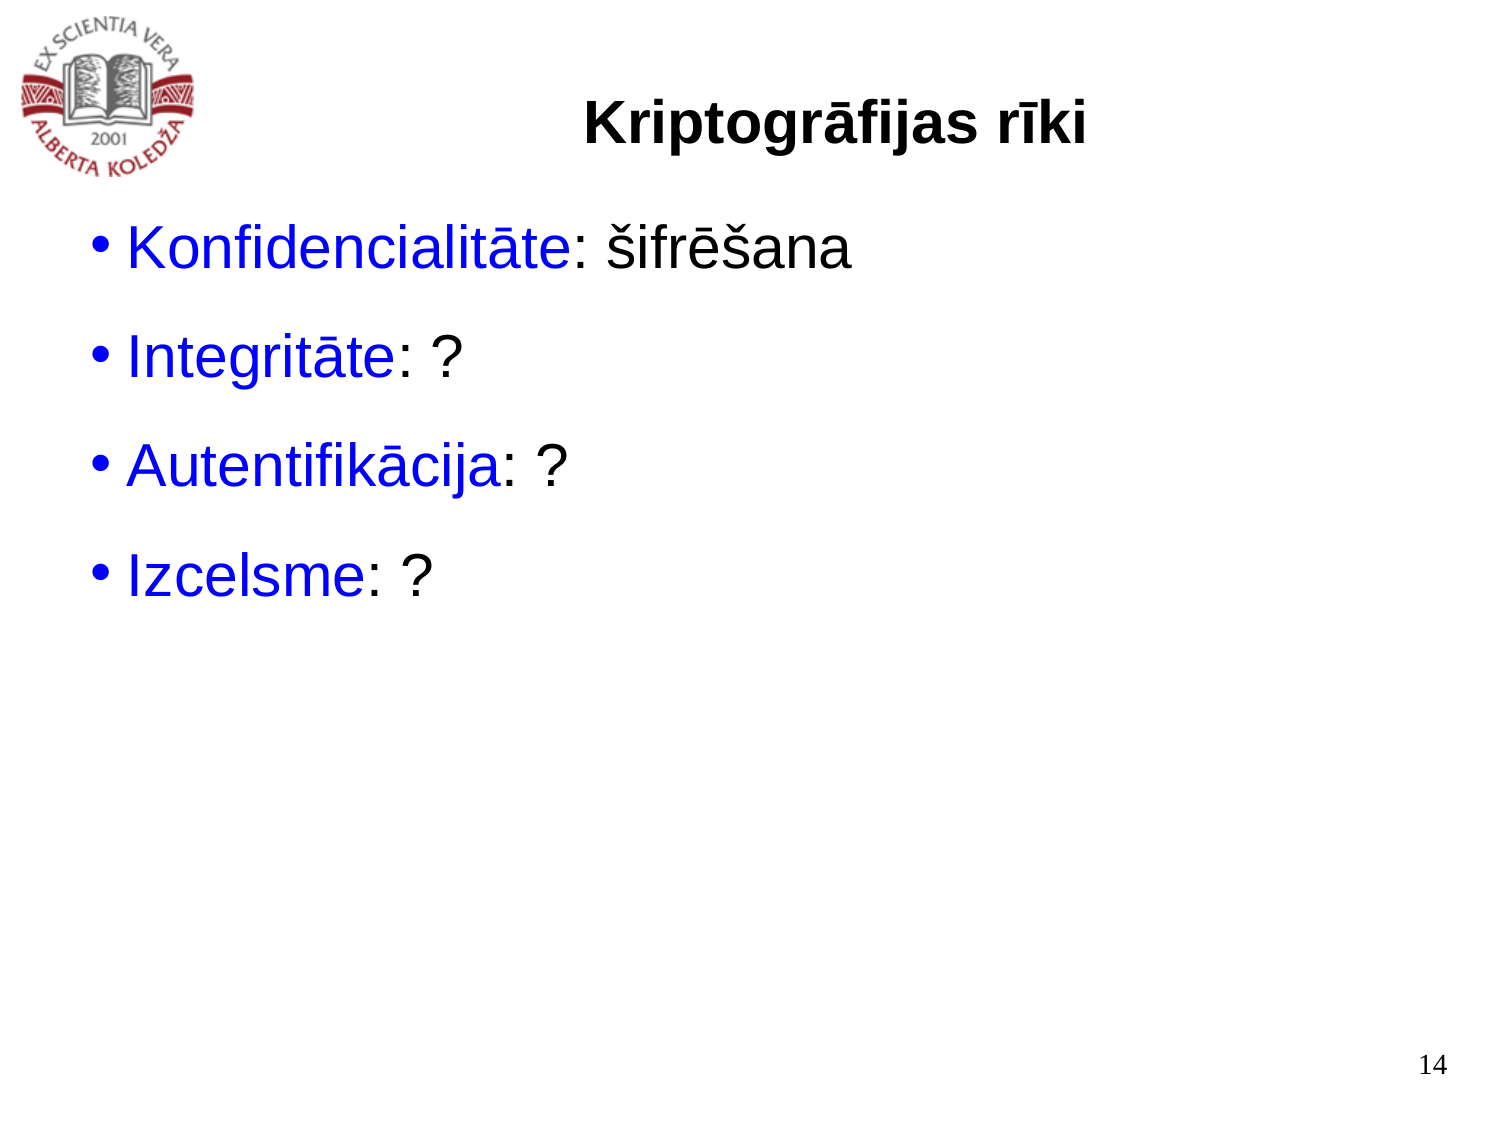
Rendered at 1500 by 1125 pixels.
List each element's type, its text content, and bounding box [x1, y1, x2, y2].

list Konfidencialitāte: šifrēšana Integritāte: ? Autentifikācija: ? Izcelsme: ? [74, 200, 1463, 1101]
picture [21, 16, 194, 177]
title Kriptogrāfijas rīki [24, 62, 1500, 175]
text_box <skaitlis> [1312, 1037, 1463, 1101]
